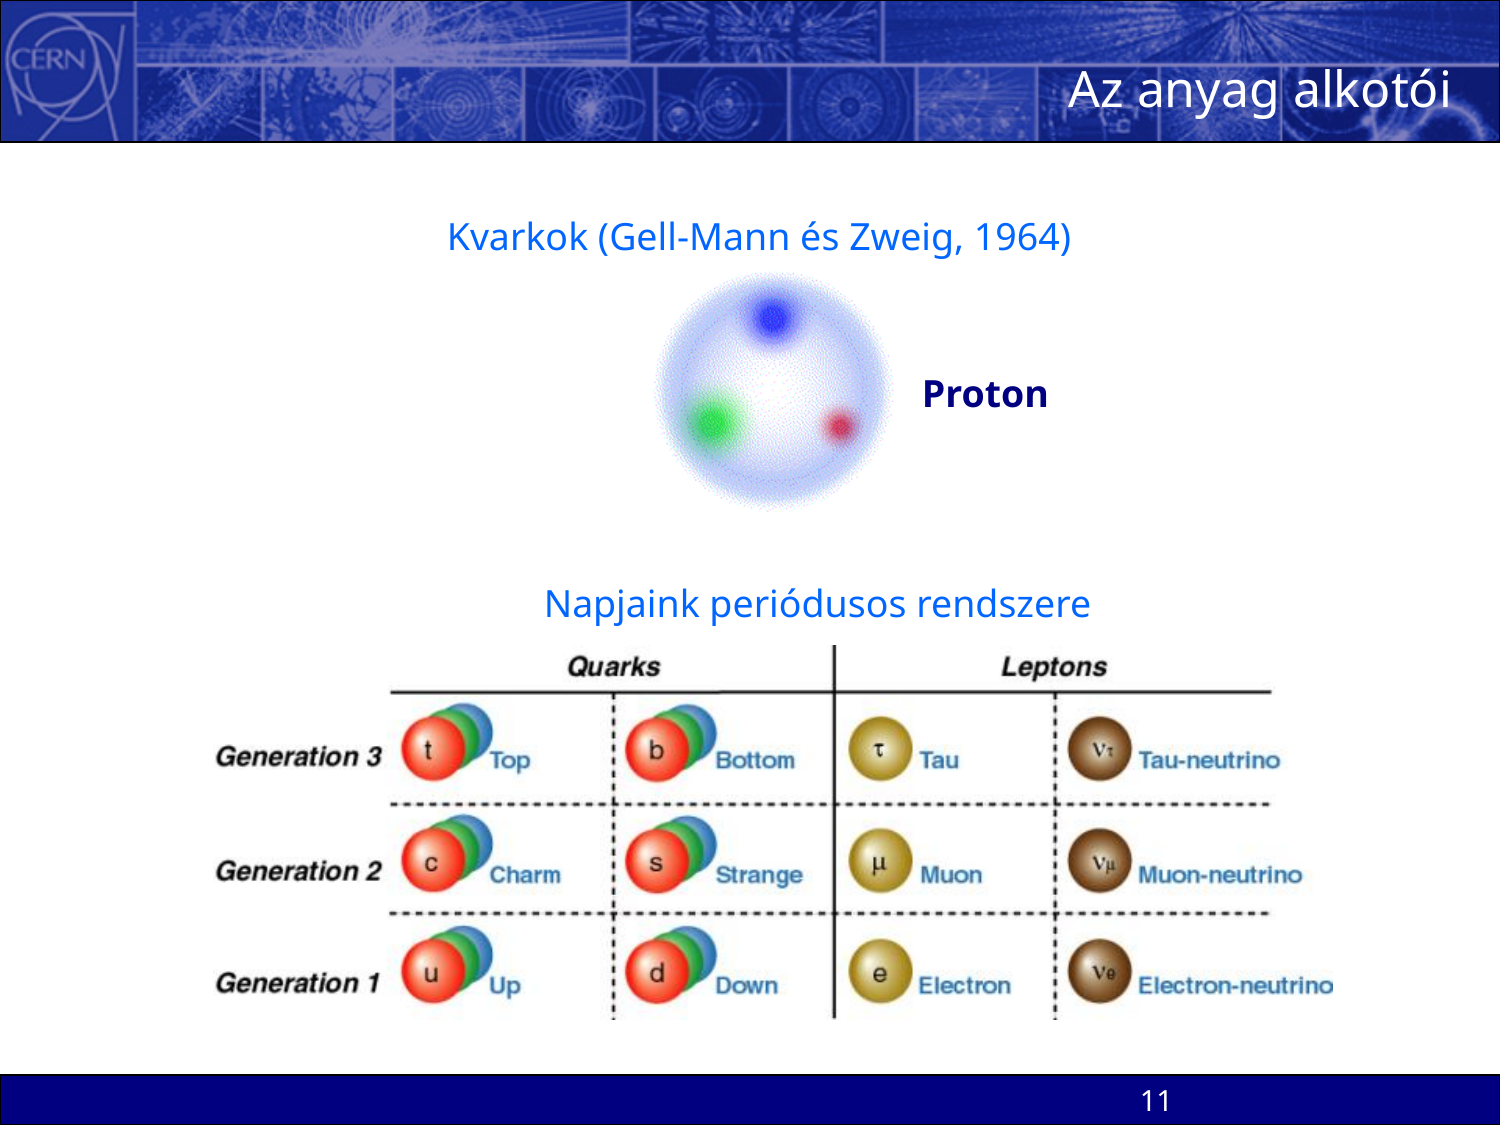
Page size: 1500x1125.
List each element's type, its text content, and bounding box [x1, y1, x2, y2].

picture [649, 266, 911, 538]
text_box Napjaink periódusos rendszere [514, 572, 1122, 633]
picture [213, 645, 1333, 1020]
text_box Az anyag alkotói [599, 24, 1468, 125]
text_box <number> [1125, 1074, 1437, 1125]
text_box Kvarkok (Gell-Mann és Zweig, 1964) [403, 205, 1125, 266]
text_box Proton [898, 362, 1083, 423]
